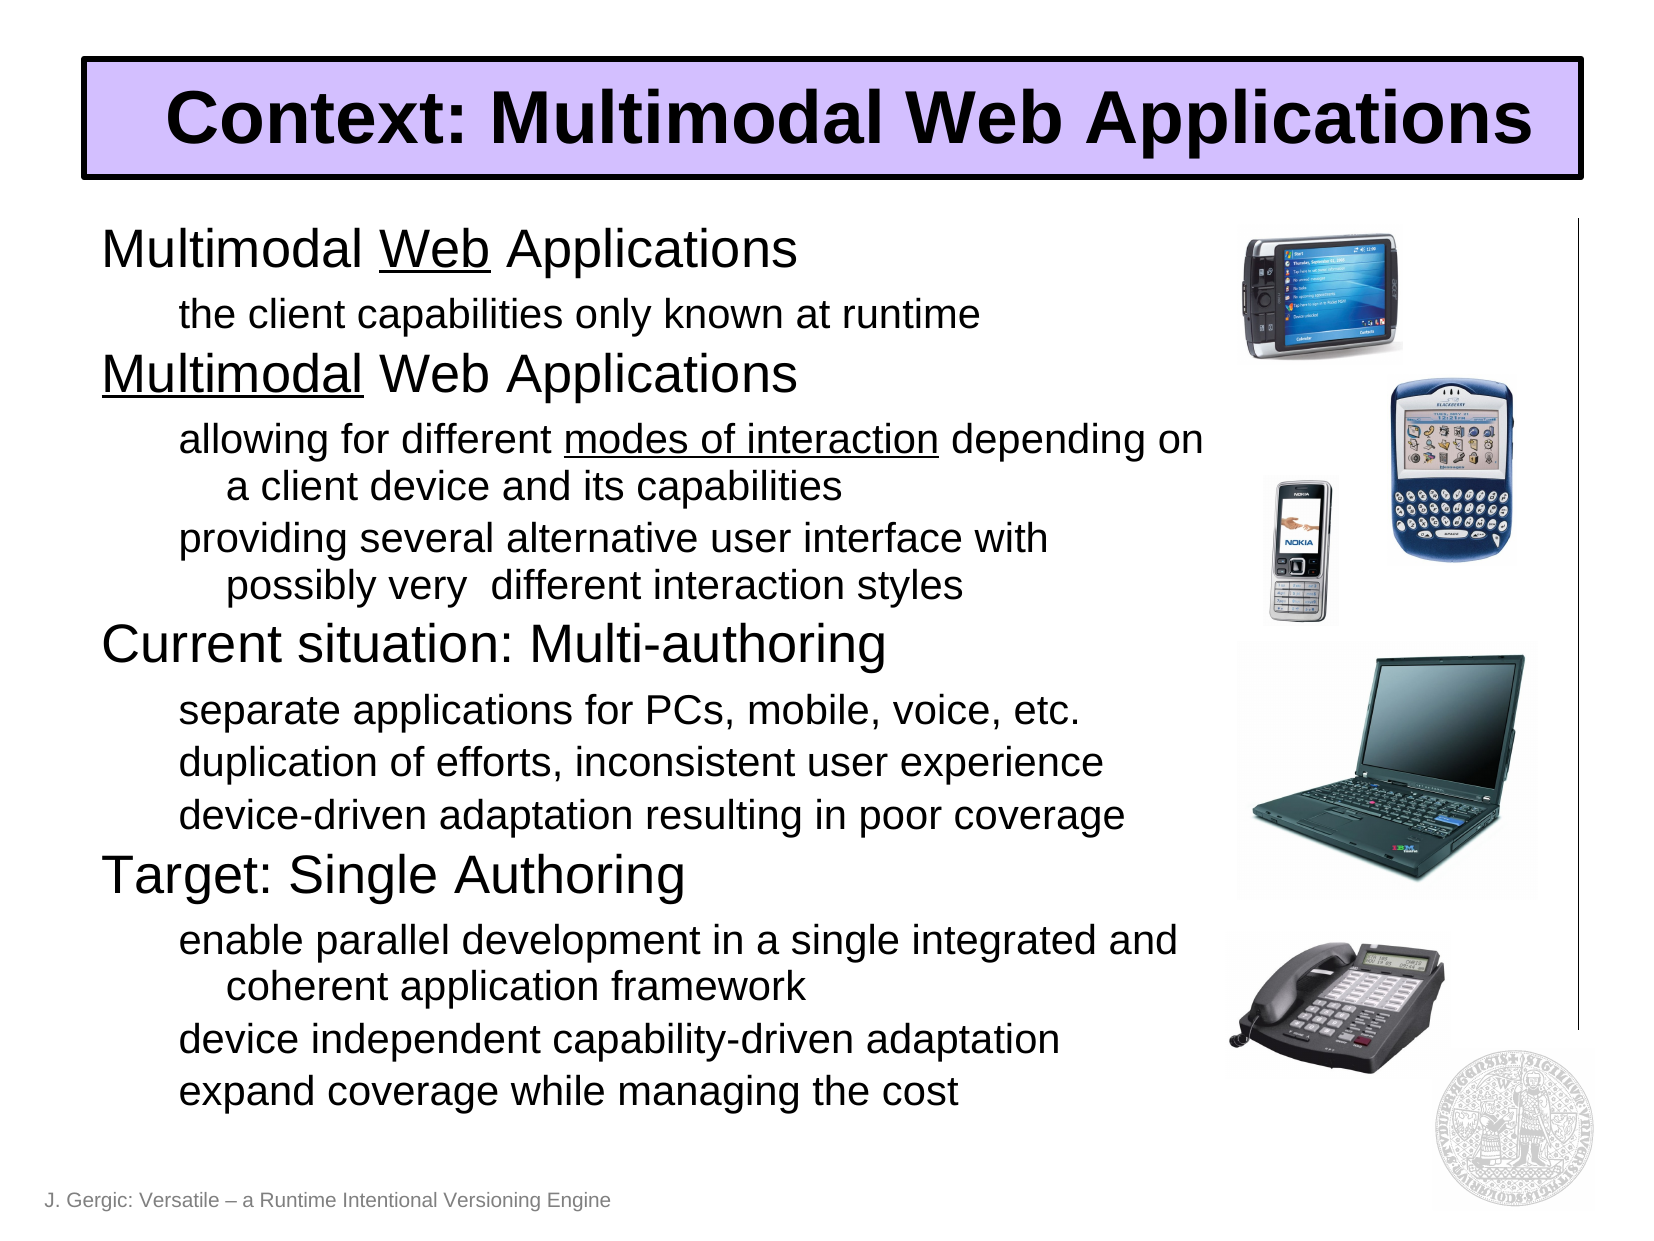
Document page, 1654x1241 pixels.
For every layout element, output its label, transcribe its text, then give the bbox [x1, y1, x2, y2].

picture [1237, 641, 1538, 901]
title Context: Multimodal Web Applications [84, 58, 1582, 178]
picture [1387, 374, 1517, 566]
list Multimodal Web Applications the client capabilities only known at runtime Multimodal Web Applications allowing for different modes of interaction depending on a client device and its capabilities providing several alternative user interface with possibly very different interaction styles Current situation: Multi-authoring separate applications for PCs, mobile, voice, etc. duplication of efforts, inconsistent user experience device-driven adaptation resulting in poor coverage Target: Single Authoring enable parallel development in a single integrated and coherent application framework device independent capability-driven adaptation expand coverage while managing the cost [84, 218, 1208, 1119]
picture [1263, 475, 1339, 626]
picture [1237, 224, 1403, 365]
picture [1225, 931, 1595, 1211]
